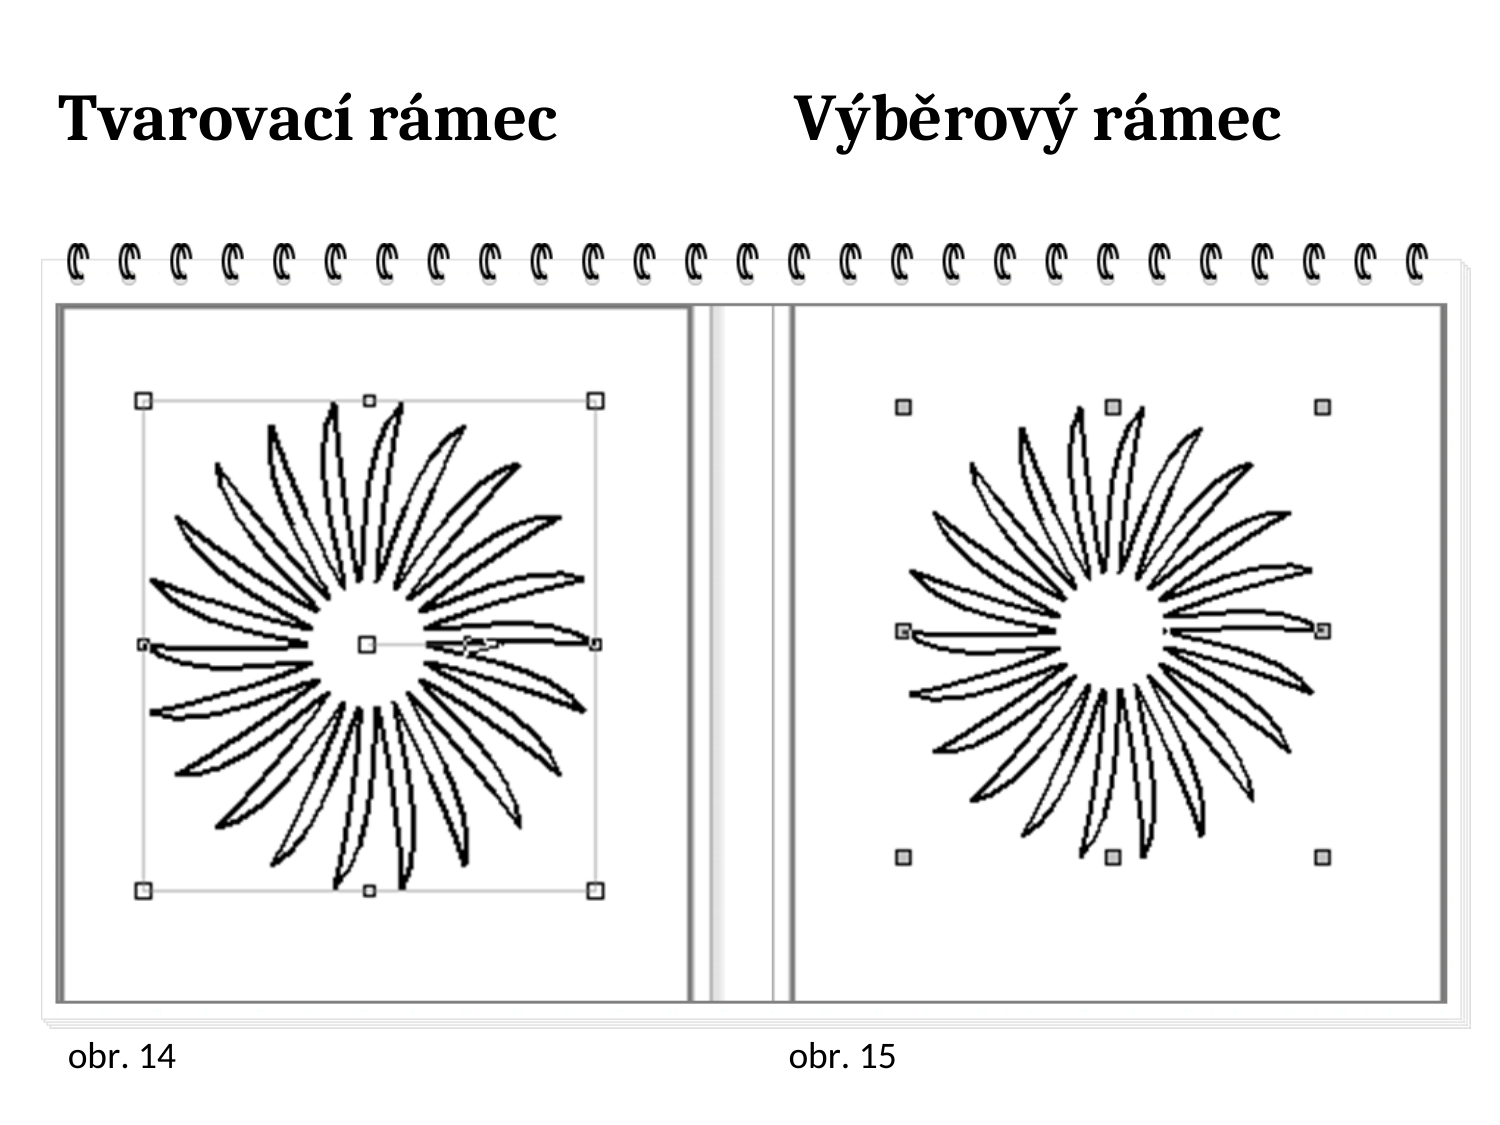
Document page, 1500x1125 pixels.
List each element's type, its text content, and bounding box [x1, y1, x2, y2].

picture [41, 243, 1471, 1029]
text_box obr. 14 [53, 1029, 420, 1084]
text_box obr. 15 [773, 1029, 1247, 1084]
text_box Tvarovací rámec Výběrový rámec [0, 66, 1500, 162]
